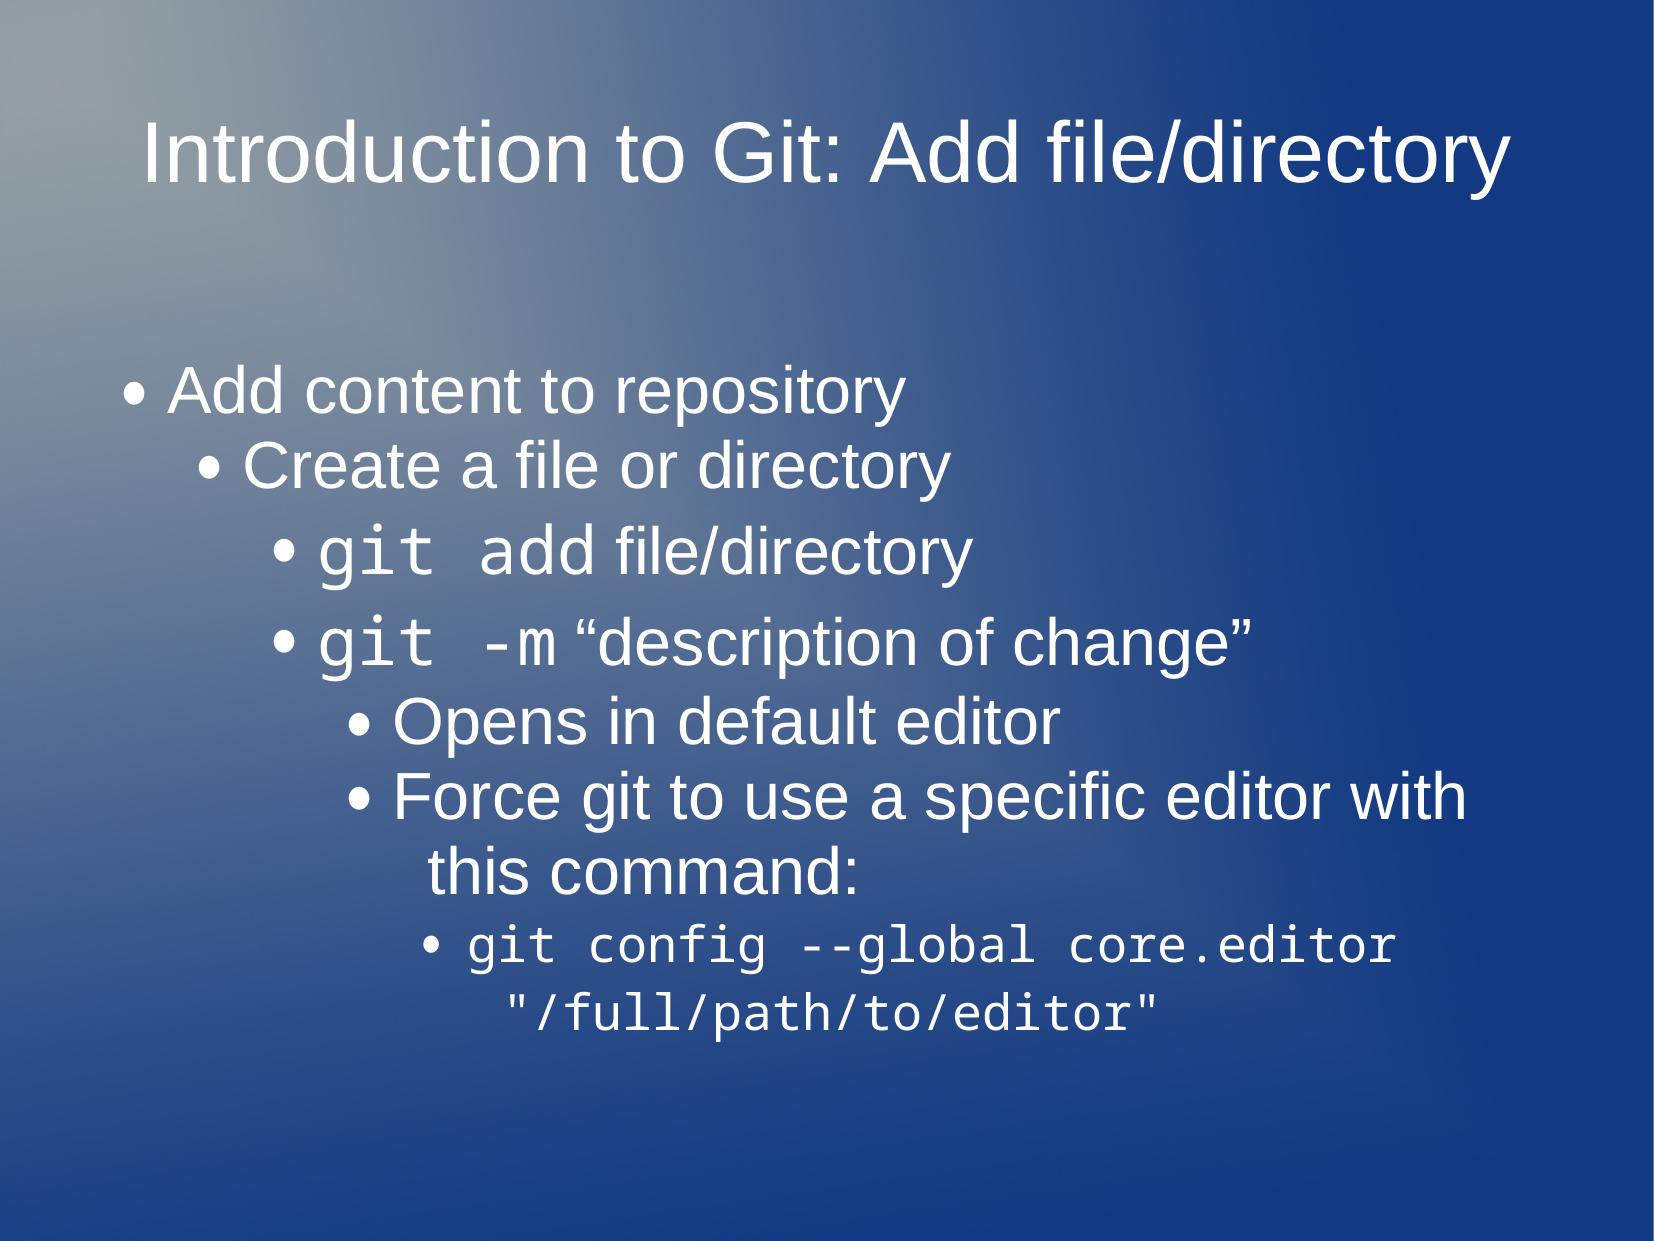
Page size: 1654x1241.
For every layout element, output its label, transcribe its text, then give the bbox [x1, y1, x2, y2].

subtitle Add content to repository Create a file or directory git add file/directory git -m “description of change” Opens in default editor Force git to use a specific editor with this command: git config --global core.editor "/full/path/to/editor" [82, 376, 1571, 1023]
title Introduction to Git: Add file/directory [82, 49, 1571, 257]
picture [0, 0, 1654, 1241]
